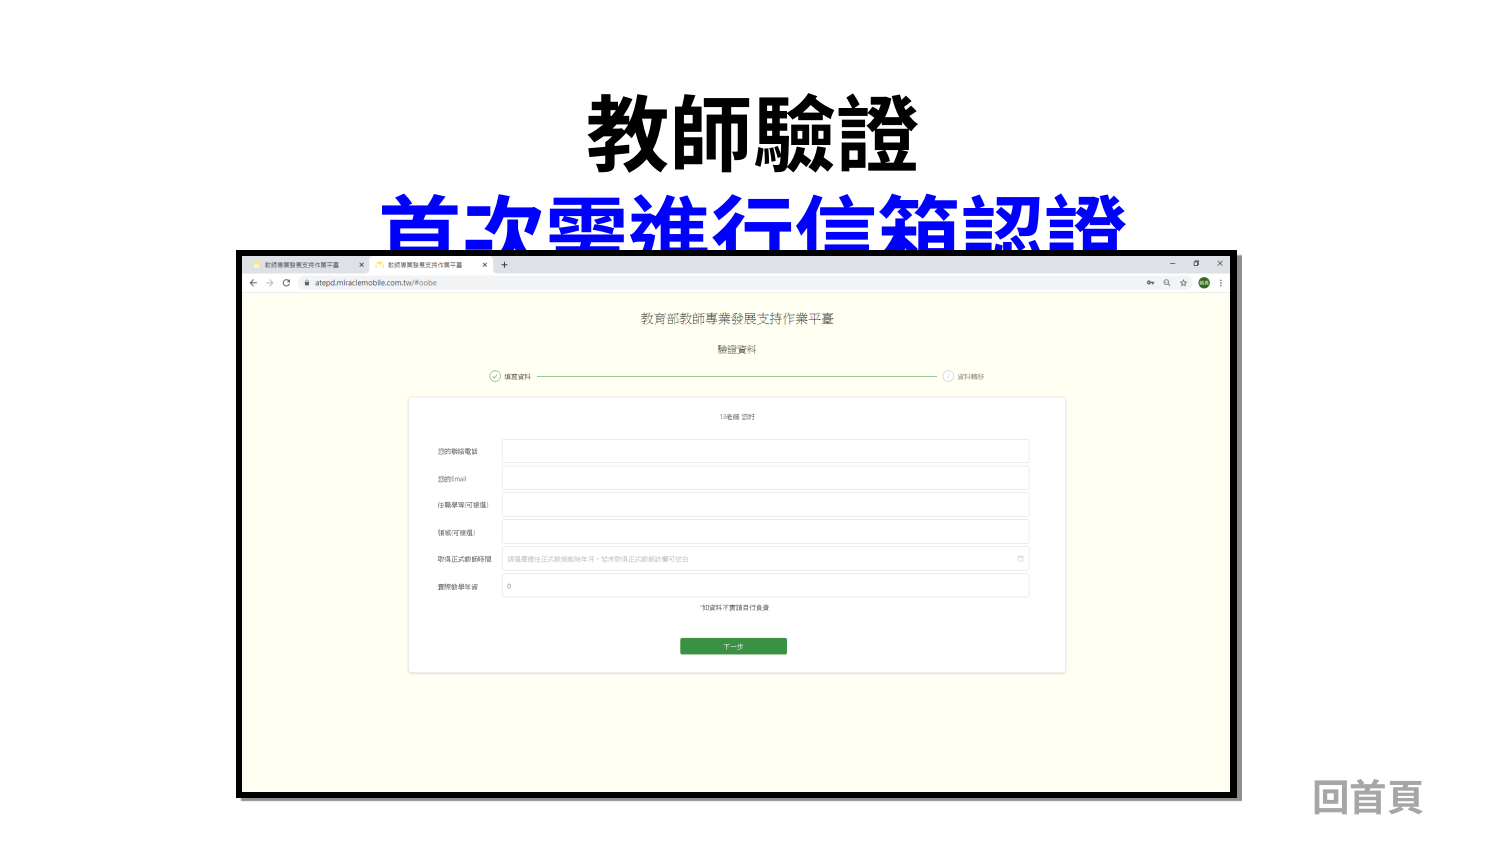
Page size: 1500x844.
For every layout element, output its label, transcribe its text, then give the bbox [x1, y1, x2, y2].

title 教師驗證 首次需進行信箱認證 [83, 75, 1424, 163]
picture [242, 256, 1231, 792]
